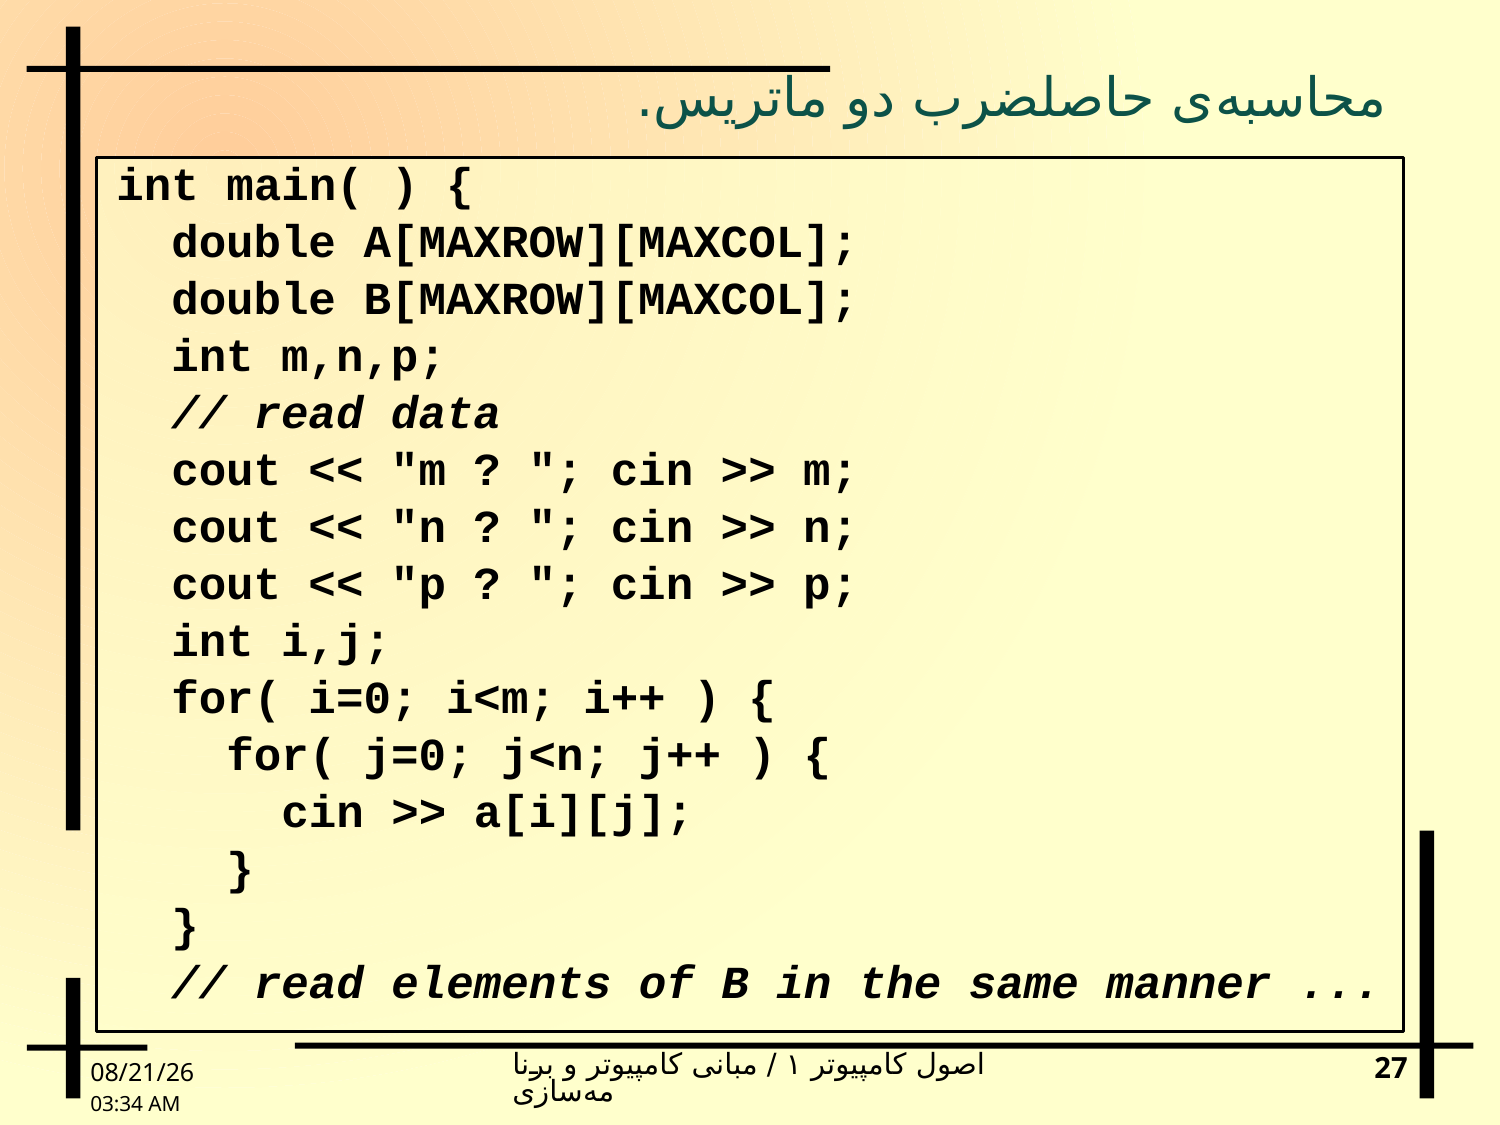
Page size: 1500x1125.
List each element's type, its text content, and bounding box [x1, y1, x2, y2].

list int main( ) { double A[MAXROW][MAXCOL]; double B[MAXROW][MAXCOL]; int m,n,p; // read data cout << "m ? "; cin >> m; cout << "n ? "; cin >> n; cout << "p ? "; cin >> p; int i,j; for( i=0; i<m; i++ ) { for( j=0; j<n; j++ ) { cin >> a[i][j]; } } // read elements of B in the same manner ... [96, 157, 1404, 1032]
list محاسبه‌ی حاصلضرب دو ماتریس. [120, 66, 1440, 164]
